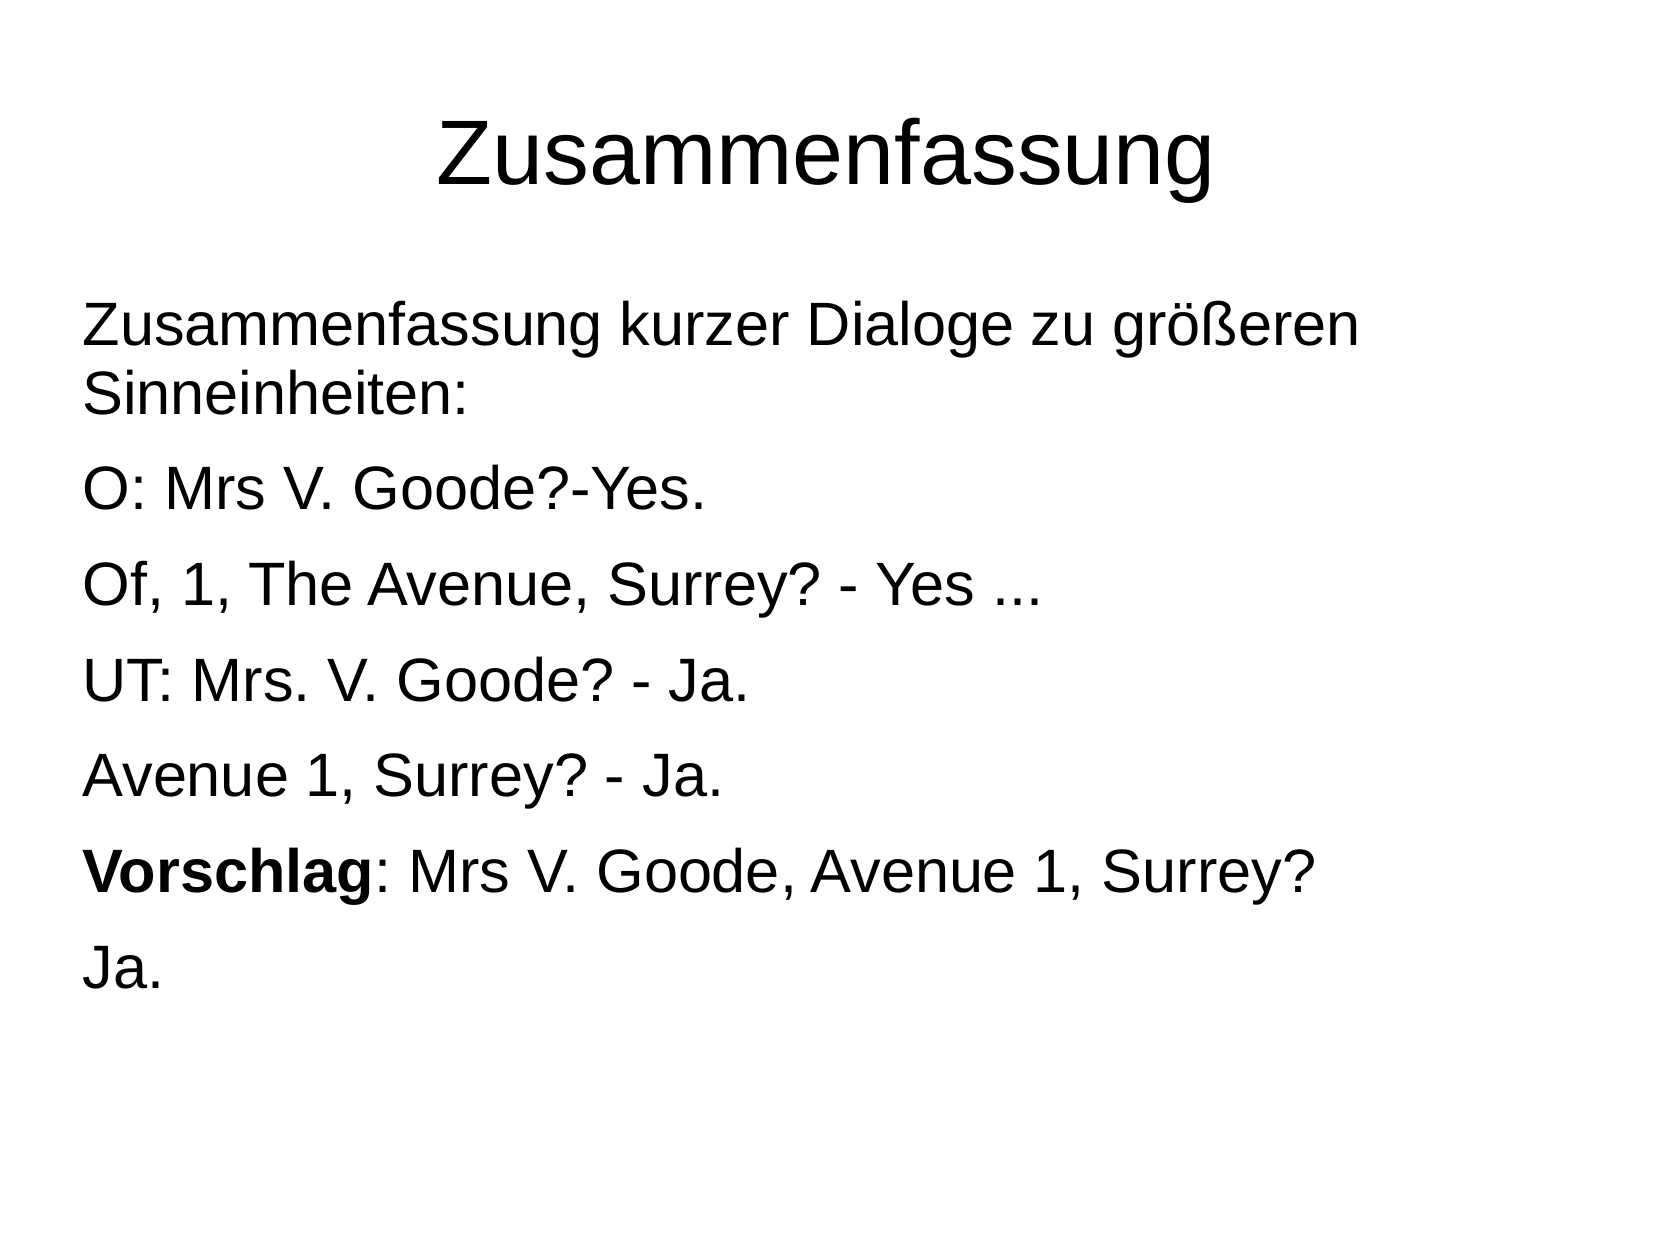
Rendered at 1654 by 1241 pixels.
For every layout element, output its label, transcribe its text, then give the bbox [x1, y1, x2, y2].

list Zusammenfassung kurzer Dialoge zu größeren Sinneinheiten: O: Mrs V. Goode?-Yes. Of, 1, The Avenue, Surrey? - Yes ... UT: Mrs. V. Goode? - Ja. Avenue 1, Surrey? - Ja. Vorschlag: Mrs V. Goode, Avenue 1, Surrey? Ja. [82, 290, 1571, 1010]
title Zusammenfassung [82, 49, 1571, 257]
